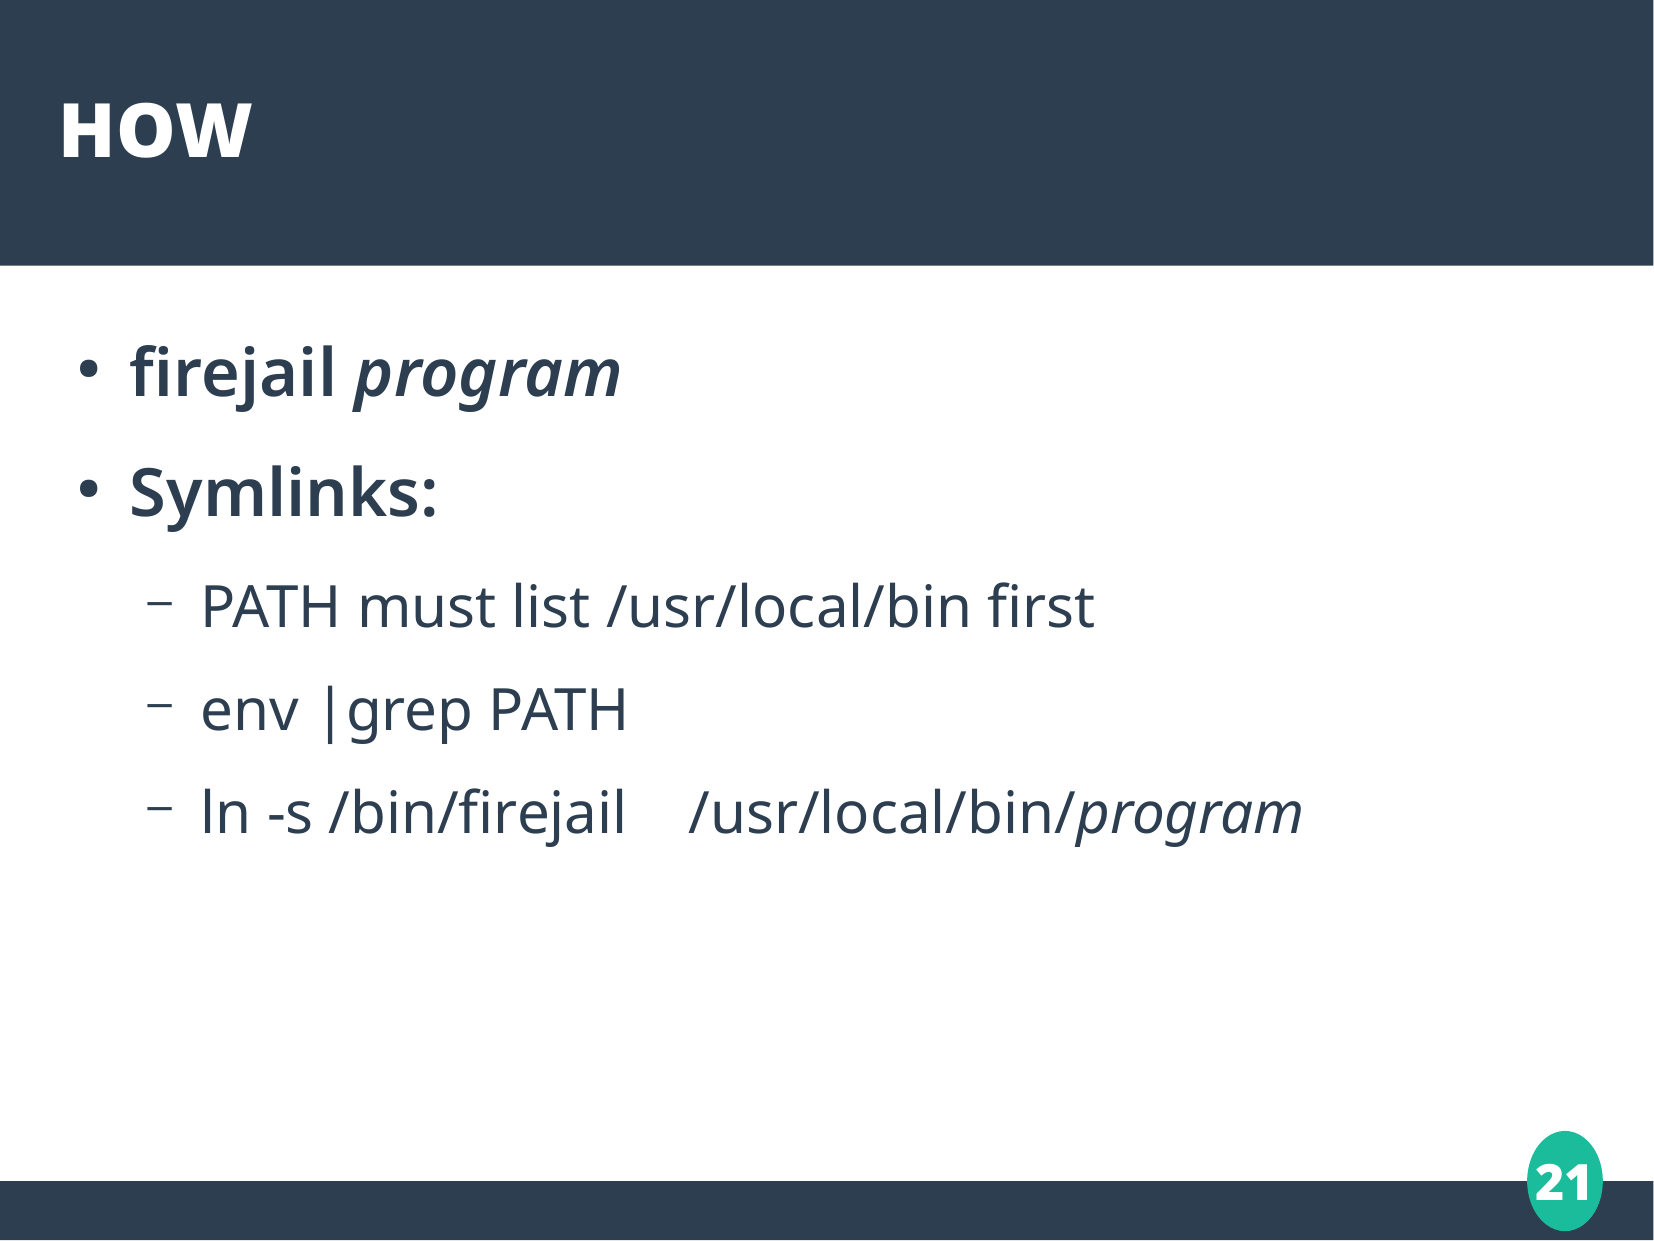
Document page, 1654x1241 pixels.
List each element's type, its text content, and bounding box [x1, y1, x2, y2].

title HOW [59, 49, 1595, 207]
list firejail program Symlinks: PATH must list ​/usr/local/bin first env |grep PATH ln -s /bin/firejail /usr/local/bin/program [59, 324, 1595, 1152]
